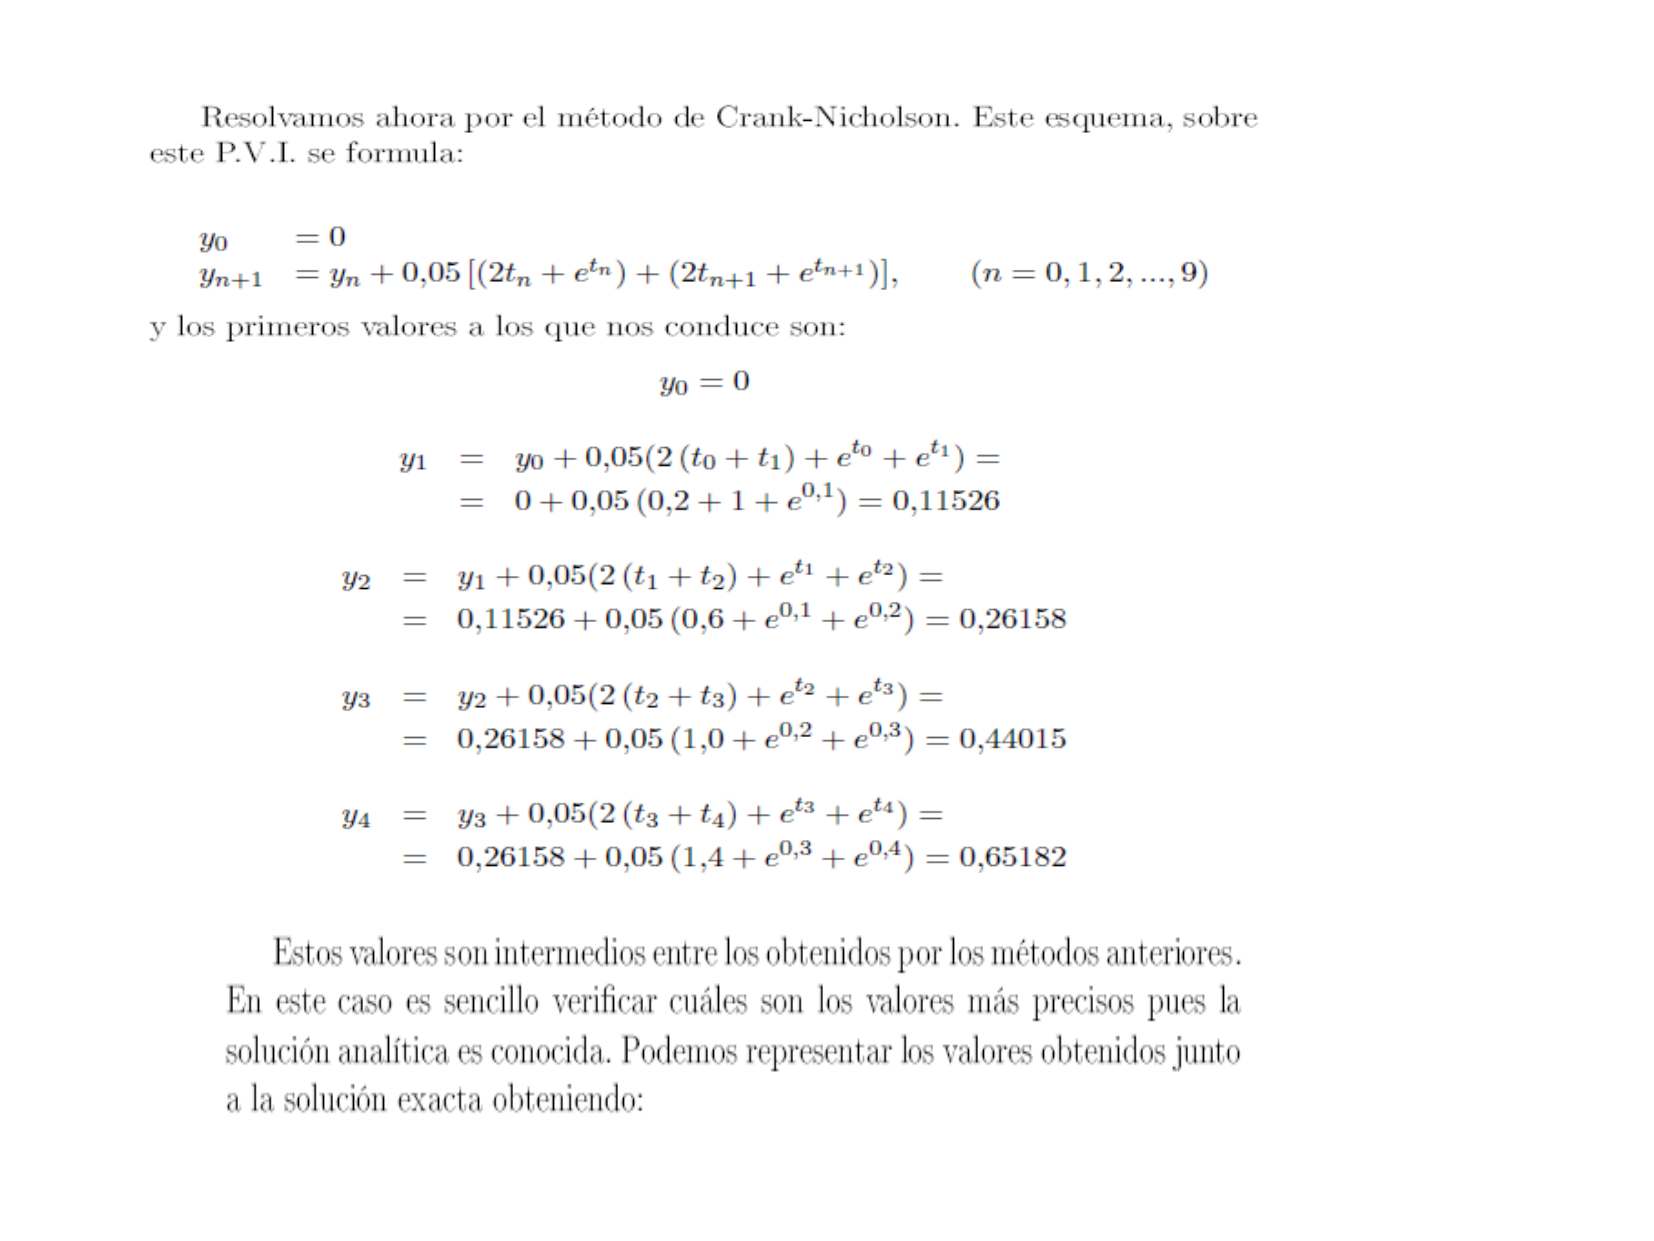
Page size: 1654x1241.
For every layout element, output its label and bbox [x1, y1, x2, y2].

picture [188, 921, 1323, 1123]
picture [121, 94, 1382, 886]
